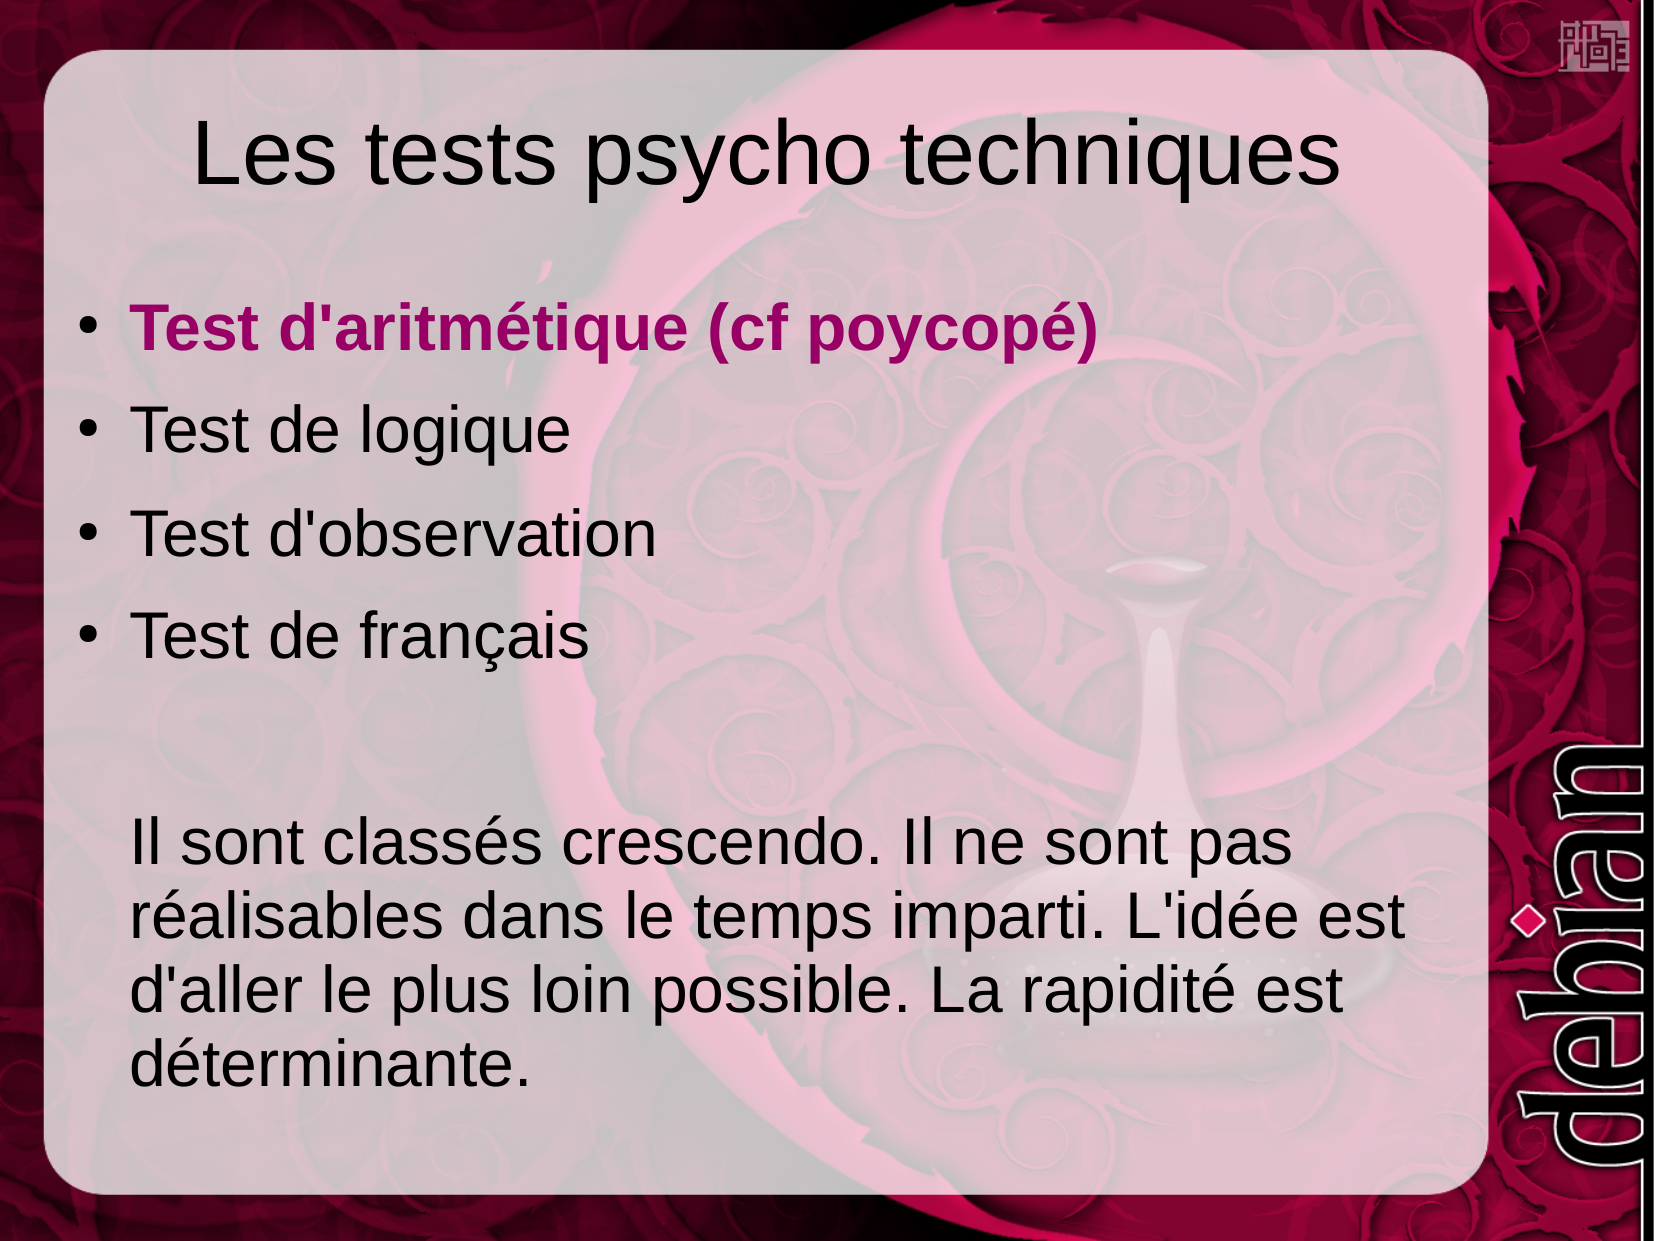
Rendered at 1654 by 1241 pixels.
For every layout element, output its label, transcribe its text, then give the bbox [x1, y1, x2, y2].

picture [0, 0, 1654, 1241]
list Test d'aritmétique (cf poycopé) Test de logique Test d'observation Test de français Il sont classés crescendo. Il ne sont pas réalisables dans le temps imparti. L'idée est d'aller le plus loin possible. La rapidité est déterminante. [59, 290, 1477, 1109]
title Les tests psycho techniques [59, 49, 1477, 257]
